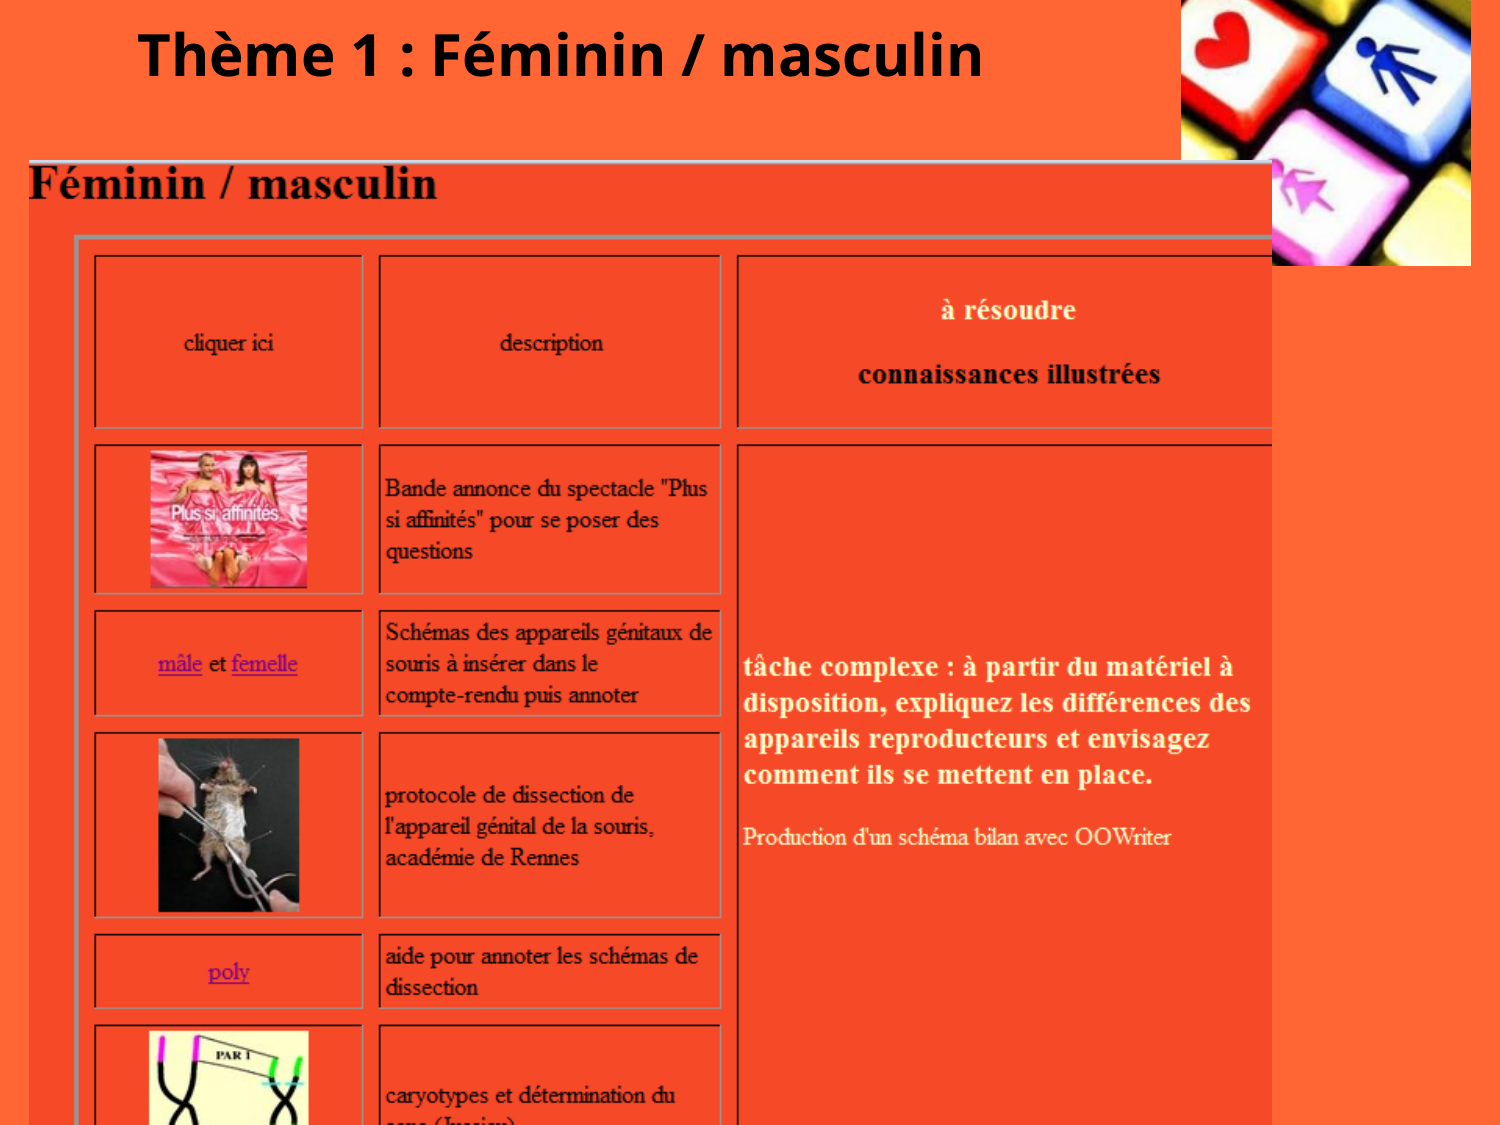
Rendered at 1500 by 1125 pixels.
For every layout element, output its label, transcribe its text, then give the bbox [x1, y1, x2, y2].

picture [29, 0, 1471, 1125]
text_box Thème 1 : Féminin / masculin [0, 0, 1122, 96]
